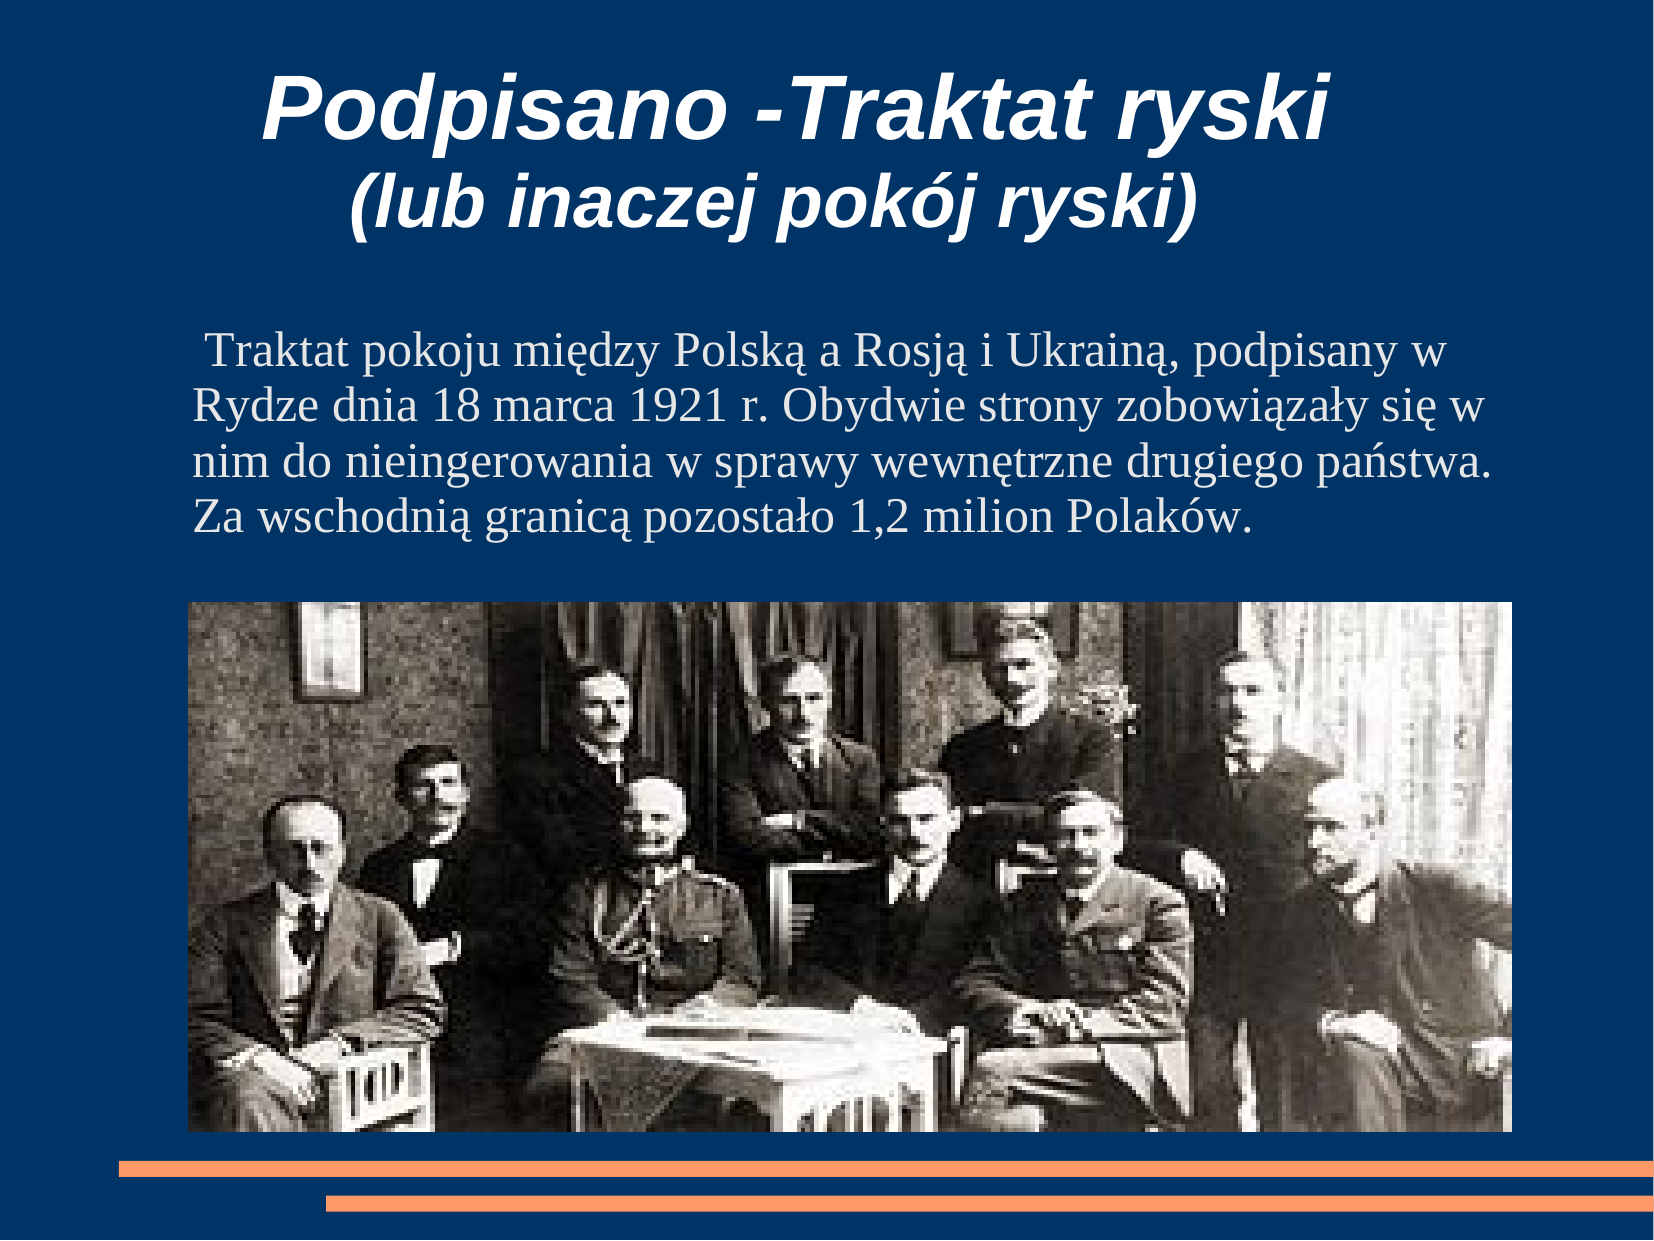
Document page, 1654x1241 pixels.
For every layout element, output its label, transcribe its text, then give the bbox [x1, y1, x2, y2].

list Traktat pokoju między Polską a Rosją i Ukrainą, podpisany w Rydze dnia 18 marca 1921 r. Obydwie strony zobowiązały się w nim do nieingerowania w sprawy wewnętrzne drugiego państwa. Za wschodnią granicą pozostało 1,2 milion Polaków. [121, 322, 1561, 709]
title Podpisano -Traktat ryski (lub inaczej pokój ryski) [121, 46, 1534, 254]
picture [188, 602, 1512, 1132]
